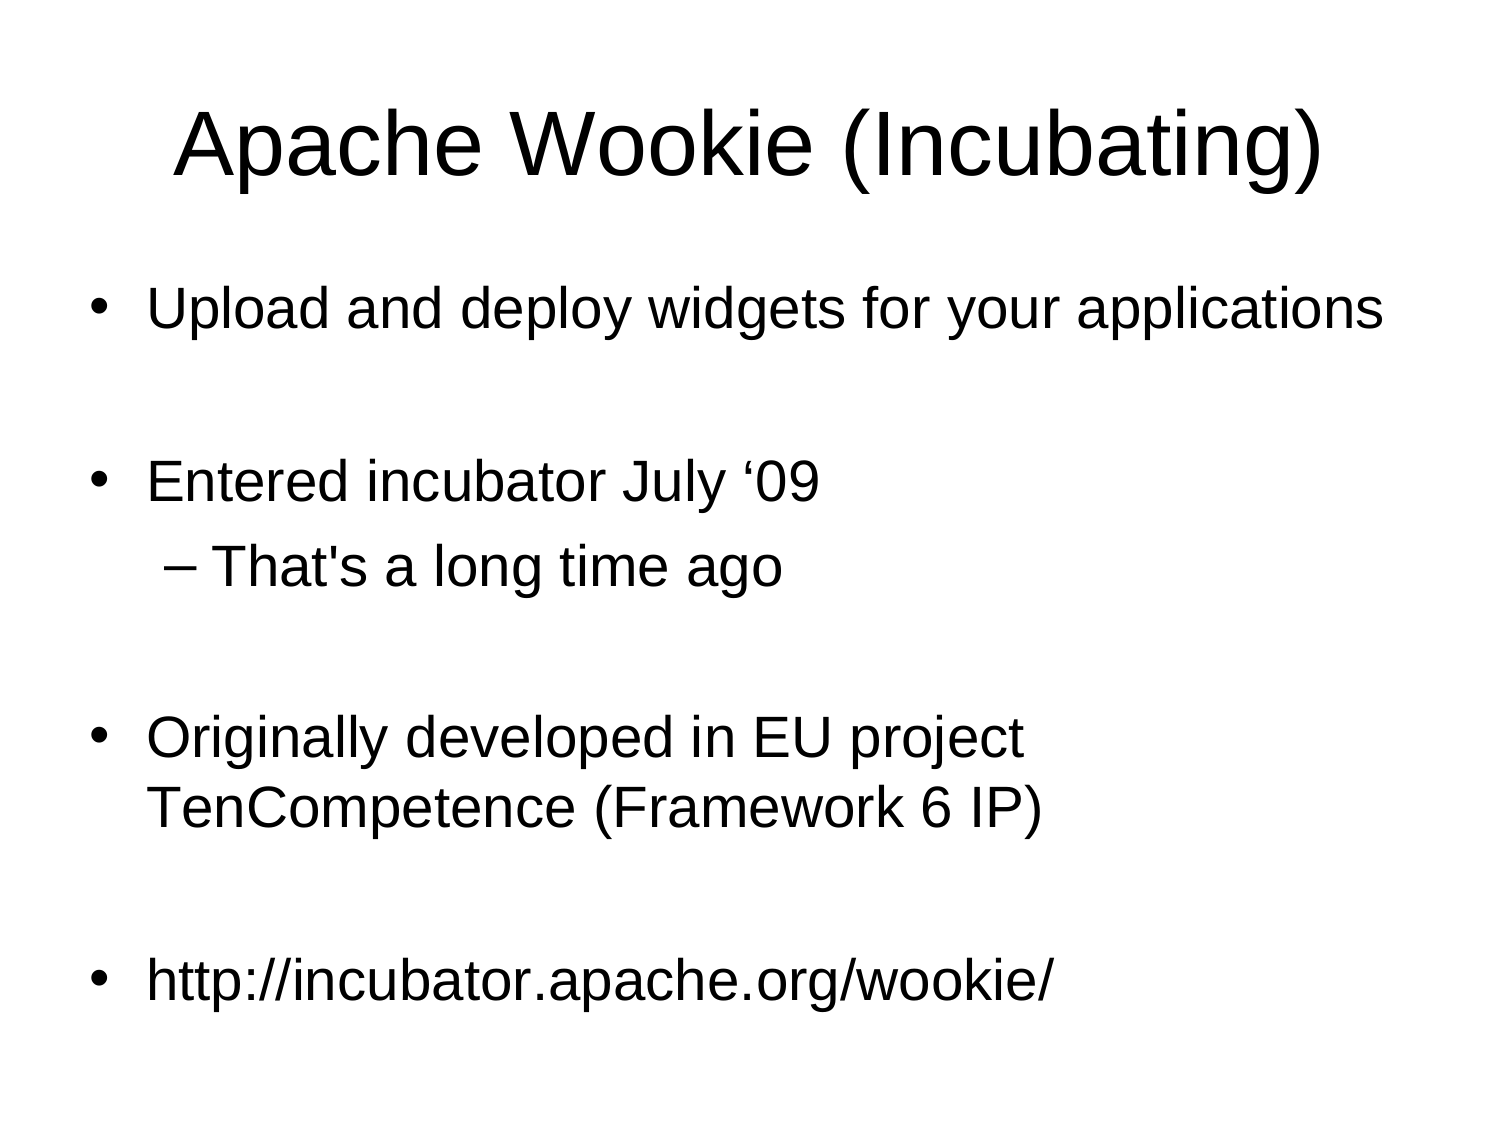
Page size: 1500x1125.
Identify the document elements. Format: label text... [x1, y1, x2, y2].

title Apache Wookie (Incubating) [75, 44, 1426, 233]
list Upload and deploy widgets for your applications Entered incubator July ‘09 That's a long time ago Originally developed in EU project TenCompetence (Framework 6 IP) http://incubator.apache.org/wookie/ [75, 262, 1426, 1021]
